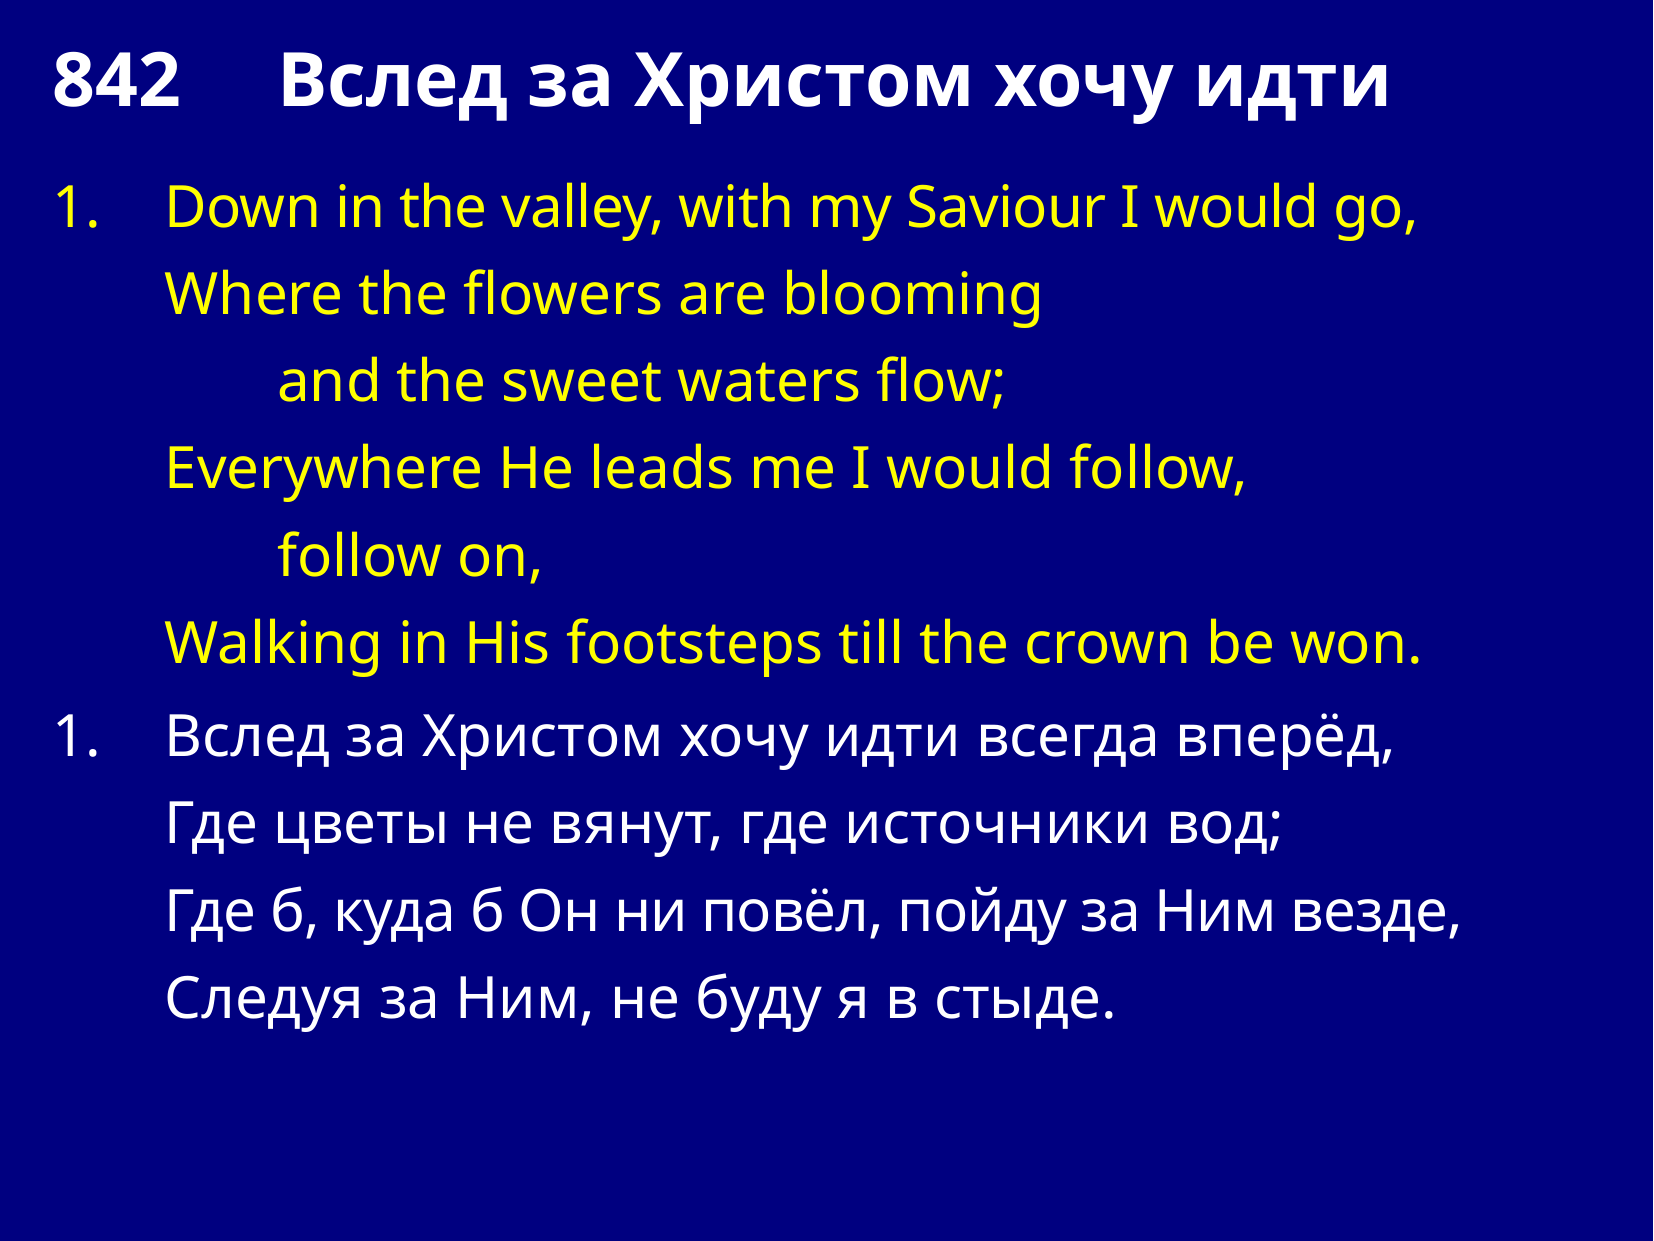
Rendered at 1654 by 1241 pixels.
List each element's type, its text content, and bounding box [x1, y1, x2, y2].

text_box 1. Down in the valley, with my Saviour I would go, Where the flowers are blooming and the sweet waters flow; Everywhere He leads me I would follow, follow on, Walking in His footsteps till the crown be won. [37, 150, 1651, 600]
text_box 842 Вслед за Христом хочу идти [37, 18, 1576, 132]
text_box 1. Вслед за Христом хочу идти всегда вперёд, Где цветы не вянут, где источники вод; Где б, куда б Он ни повёл, пойду за Ним везде, Следуя за Ним, не буду я в стыде. [37, 600, 1651, 1163]
